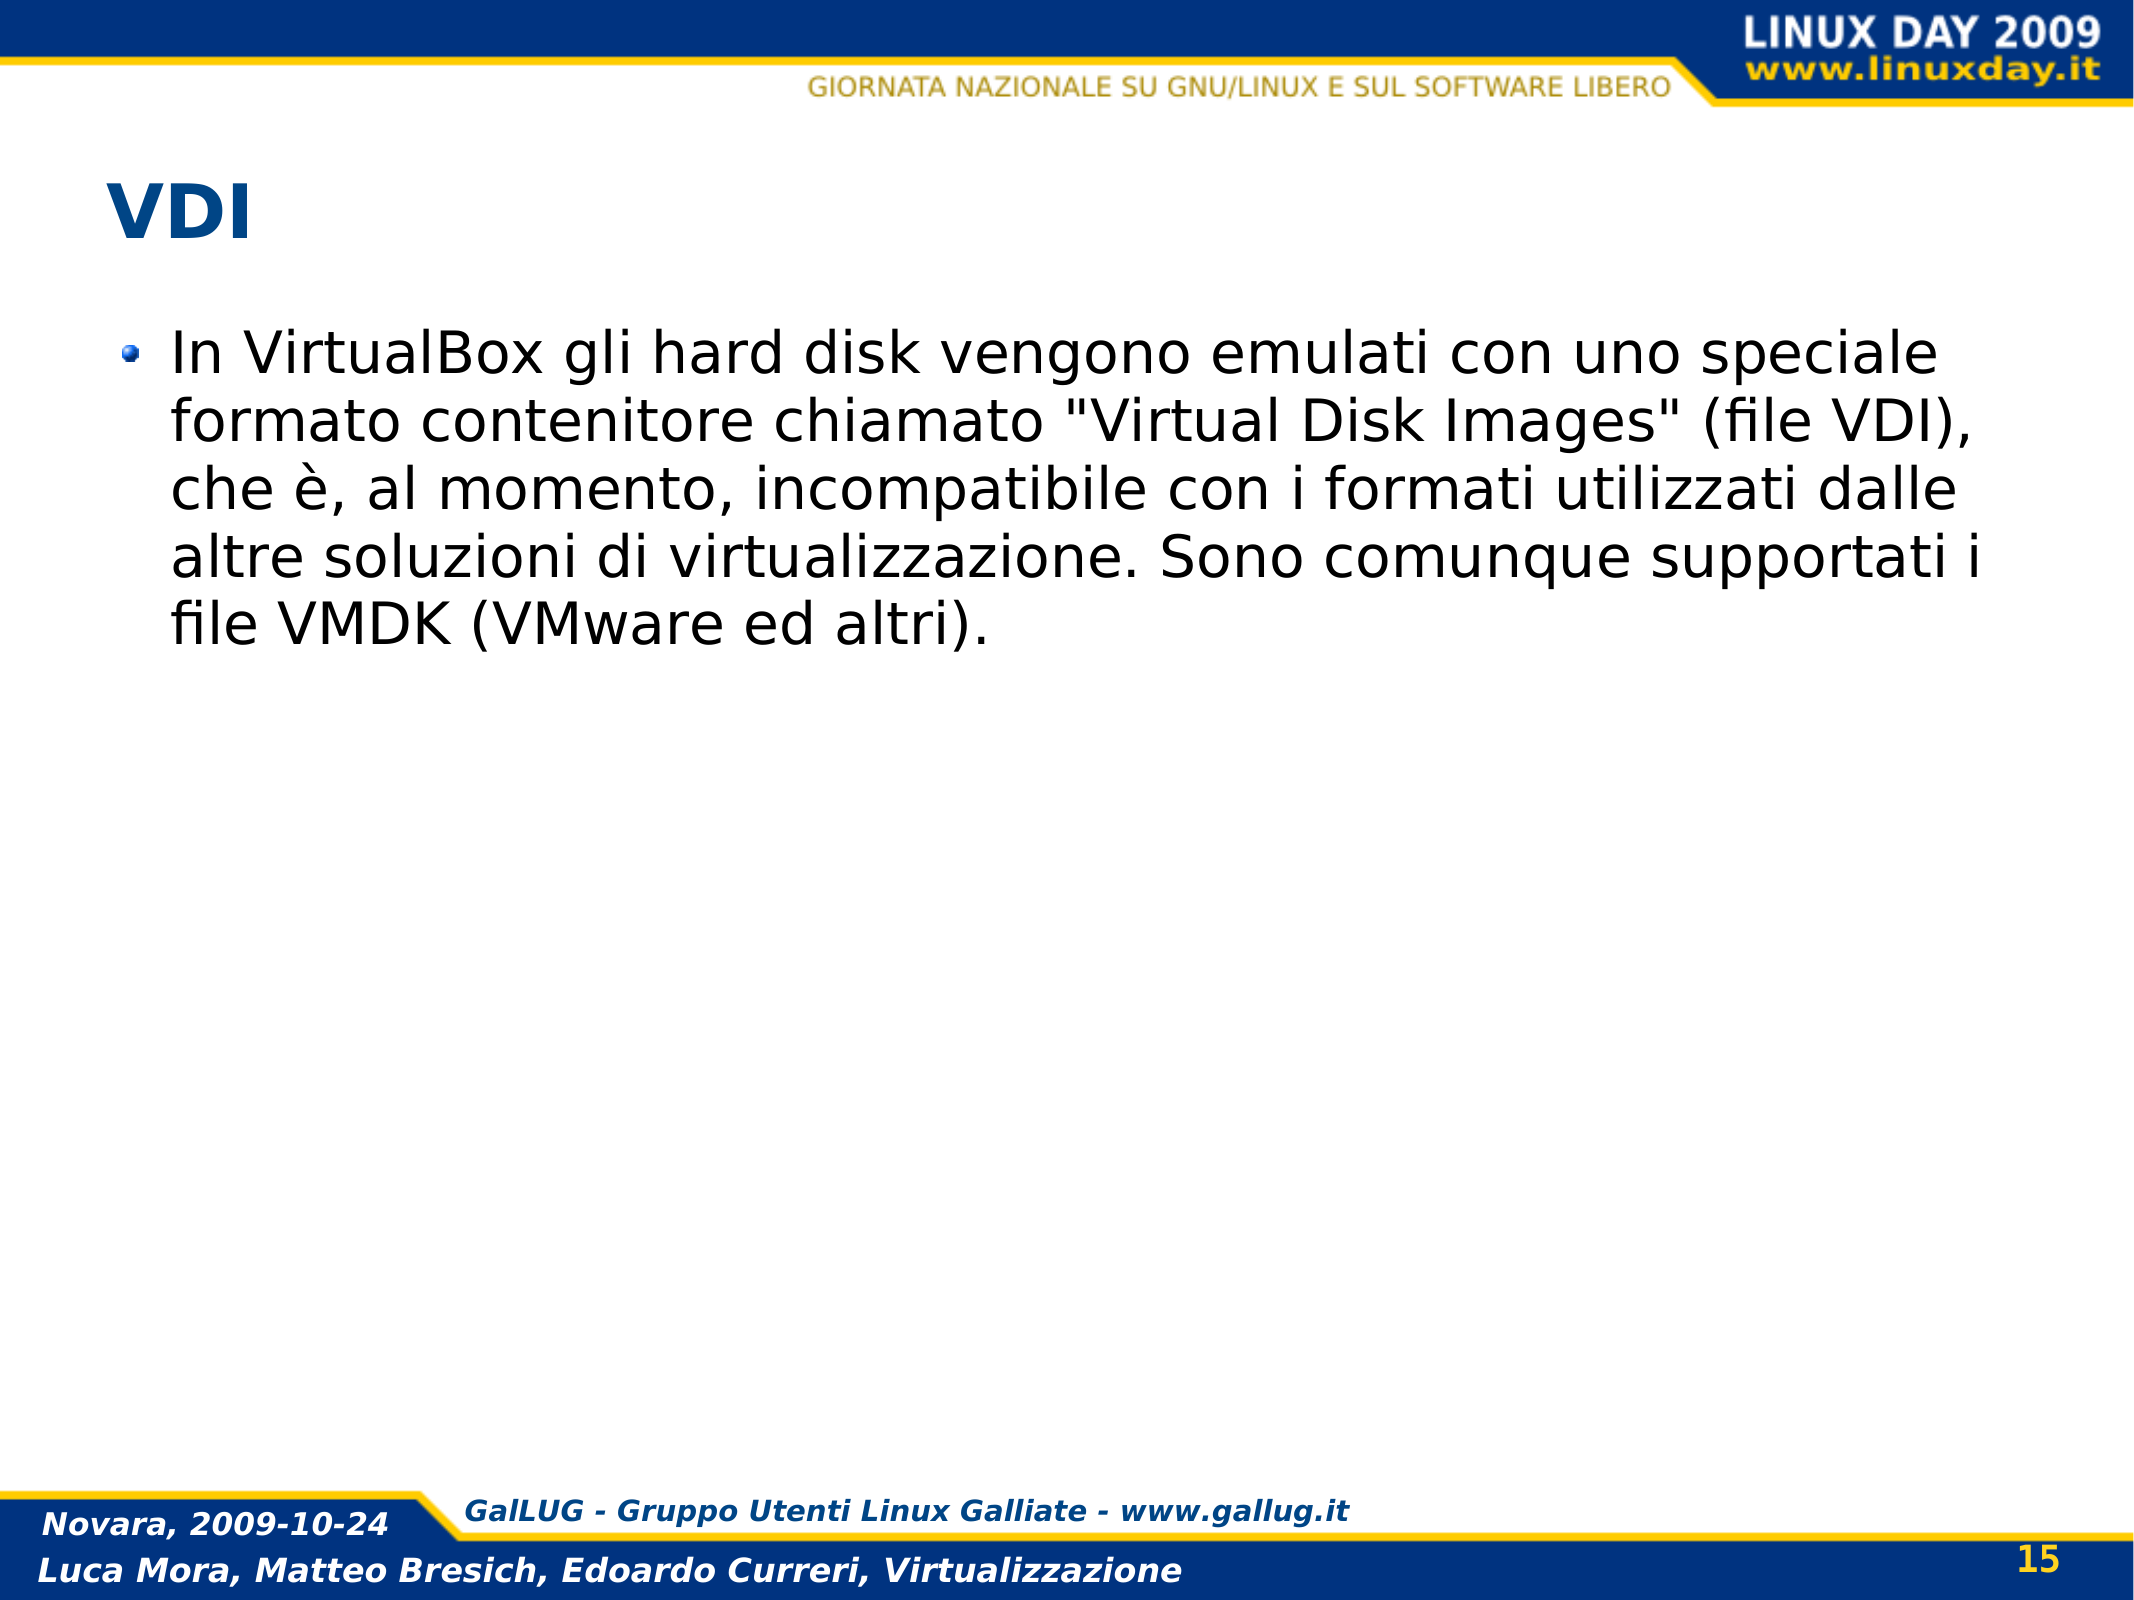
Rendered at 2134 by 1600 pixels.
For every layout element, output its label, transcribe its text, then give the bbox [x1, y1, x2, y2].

picture [0, 0, 2134, 1600]
list In VirtualBox gli hard disk vengono emulati con uno speciale formato contenitore chiamato "Virtual Disk Images" (file VDI), che è, al momento, incompatibile con i formati utilizzati dalle altre soluzioni di virtualizzazione. Sono comunque supportati i file VMDK (VMware ed altri). [106, 319, 2027, 1441]
title VDI [106, 159, 2080, 267]
